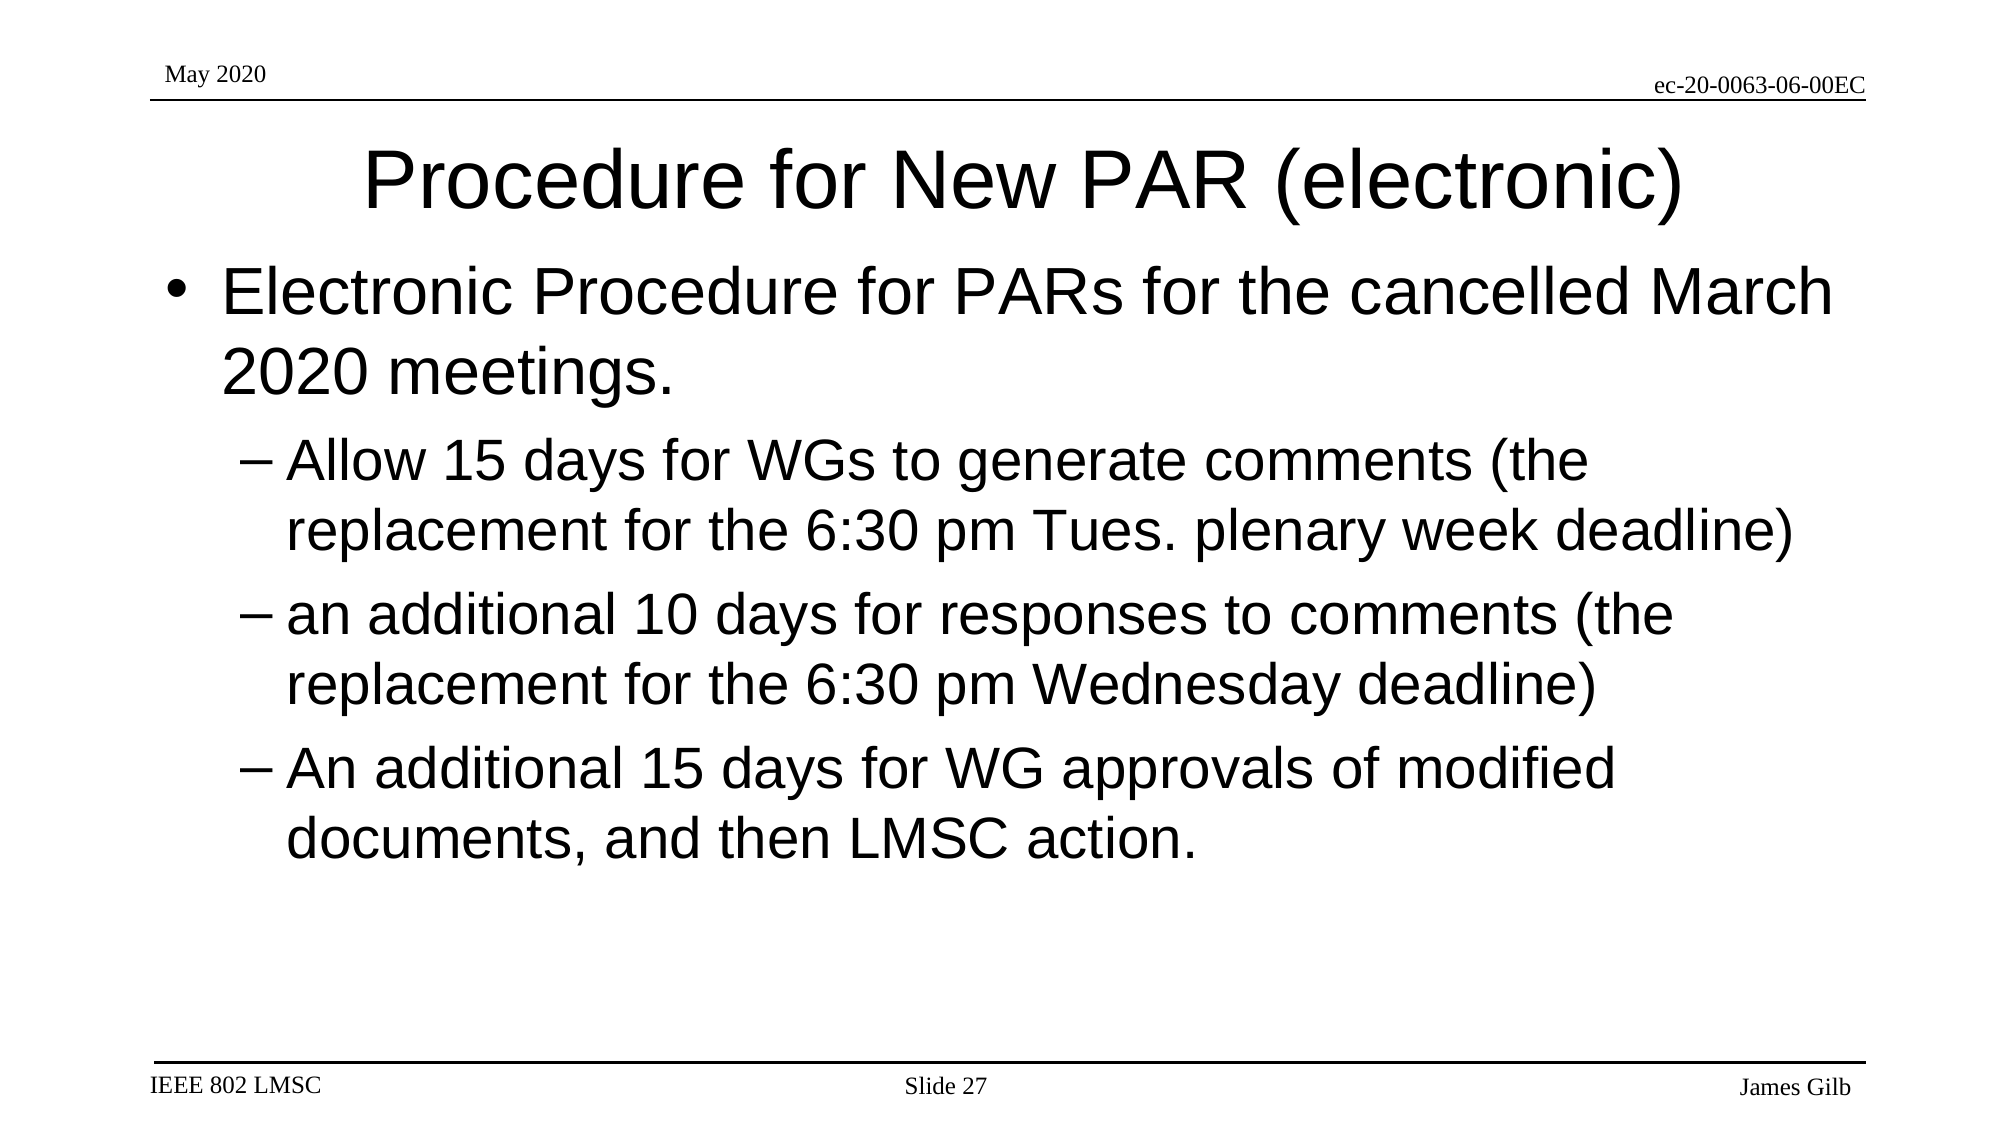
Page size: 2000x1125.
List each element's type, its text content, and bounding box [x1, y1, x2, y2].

list Electronic Procedure for PARs for the cancelled March 2020 meetings. Allow 15 days for WGs to generate comments (the replacement for the 6:30 pm Tues. plenary week deadline) an additional 10 days for responses to comments (the replacement for the 6:30 pm Wednesday deadline) An additional 15 days for WG approvals of modified documents, and then LMSC action. [149, 239, 1900, 1051]
title Procedure for New PAR (electronic) [149, 112, 1900, 238]
